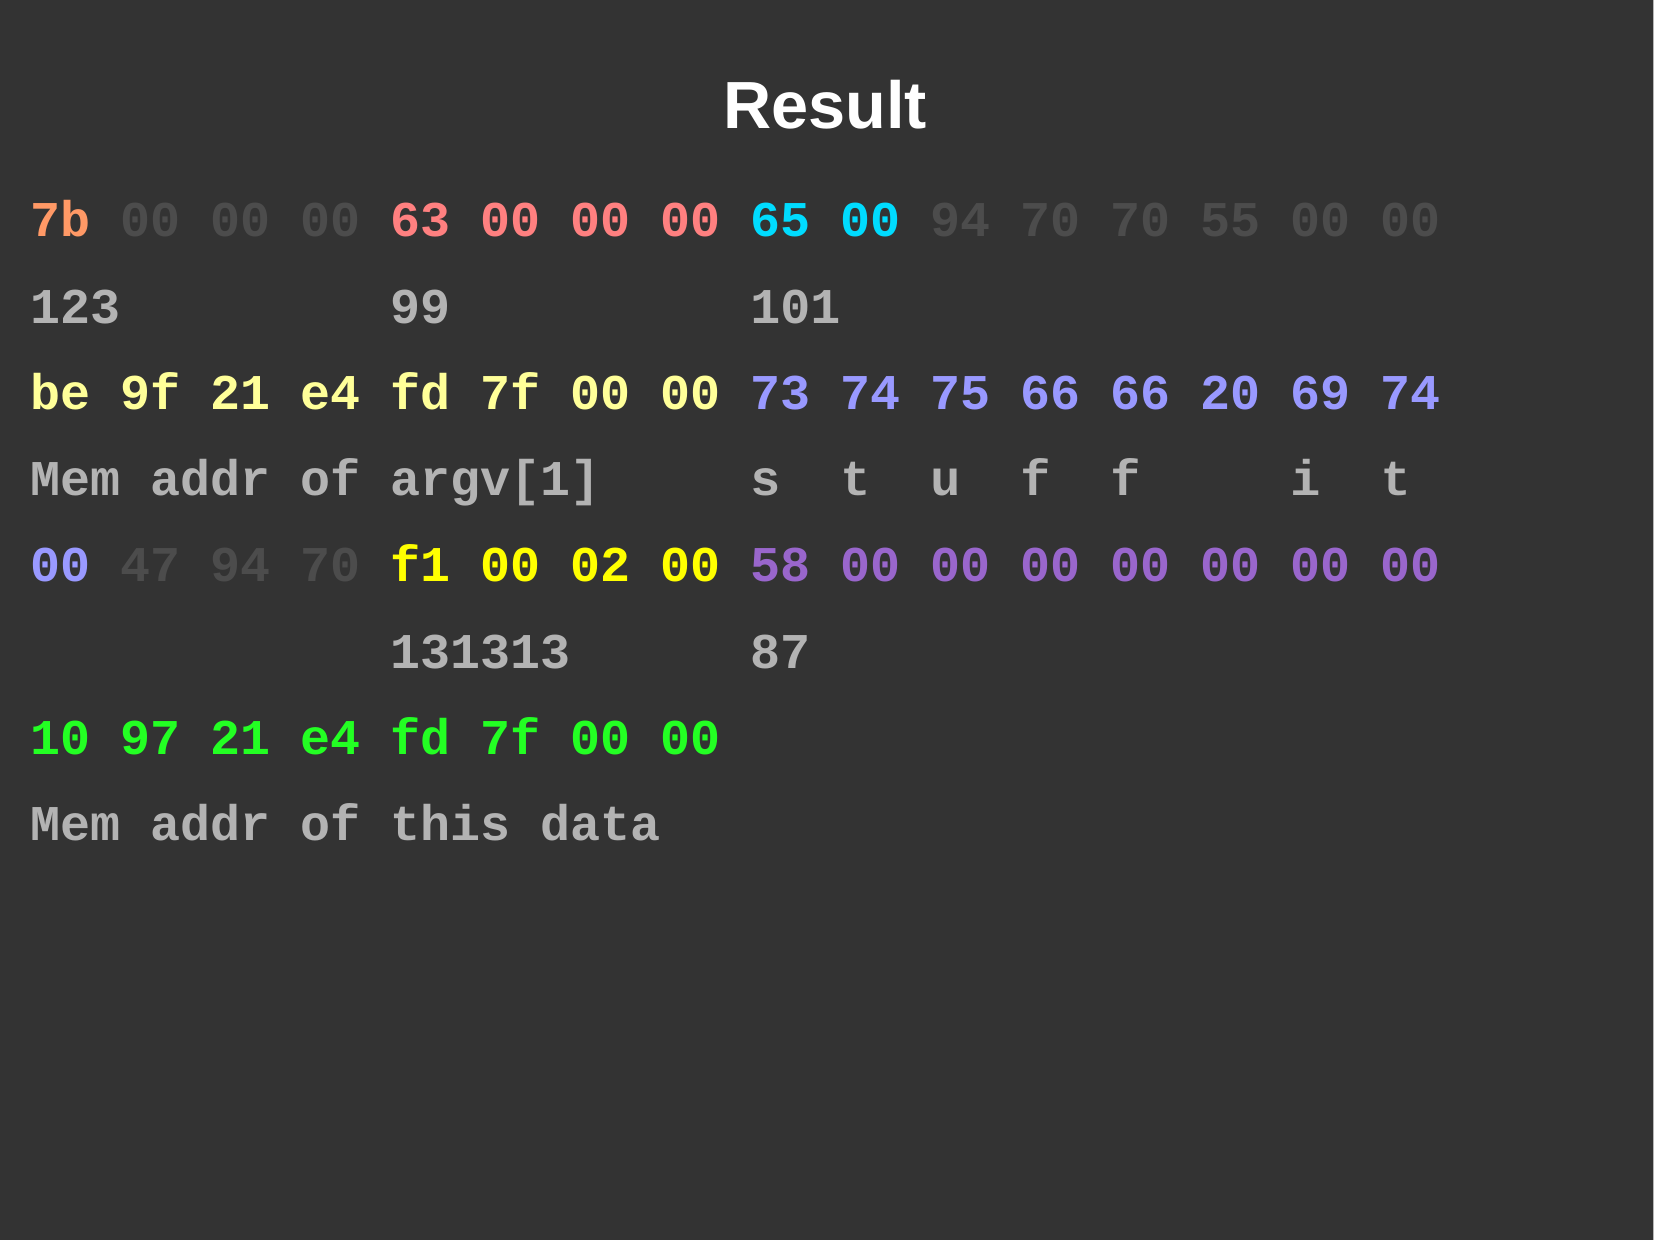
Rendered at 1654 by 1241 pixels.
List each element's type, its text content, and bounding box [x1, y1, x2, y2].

list 7b 00 00 00 63 00 00 00 65 00 94 70 70 55 00 00 123 99 101 be 9f 21 e4 fd 7f 00 00 73 74 75 66 66 20 69 74 Mem addr of argv[1] s t u f f i t 00 47 94 70 f1 00 02 00 58 00 00 00 00 00 00 00 131313 87 10 97 21 e4 fd 7f 00 00 Mem addr of this data [30, 195, 1621, 1216]
title Result [30, 30, 1621, 181]
